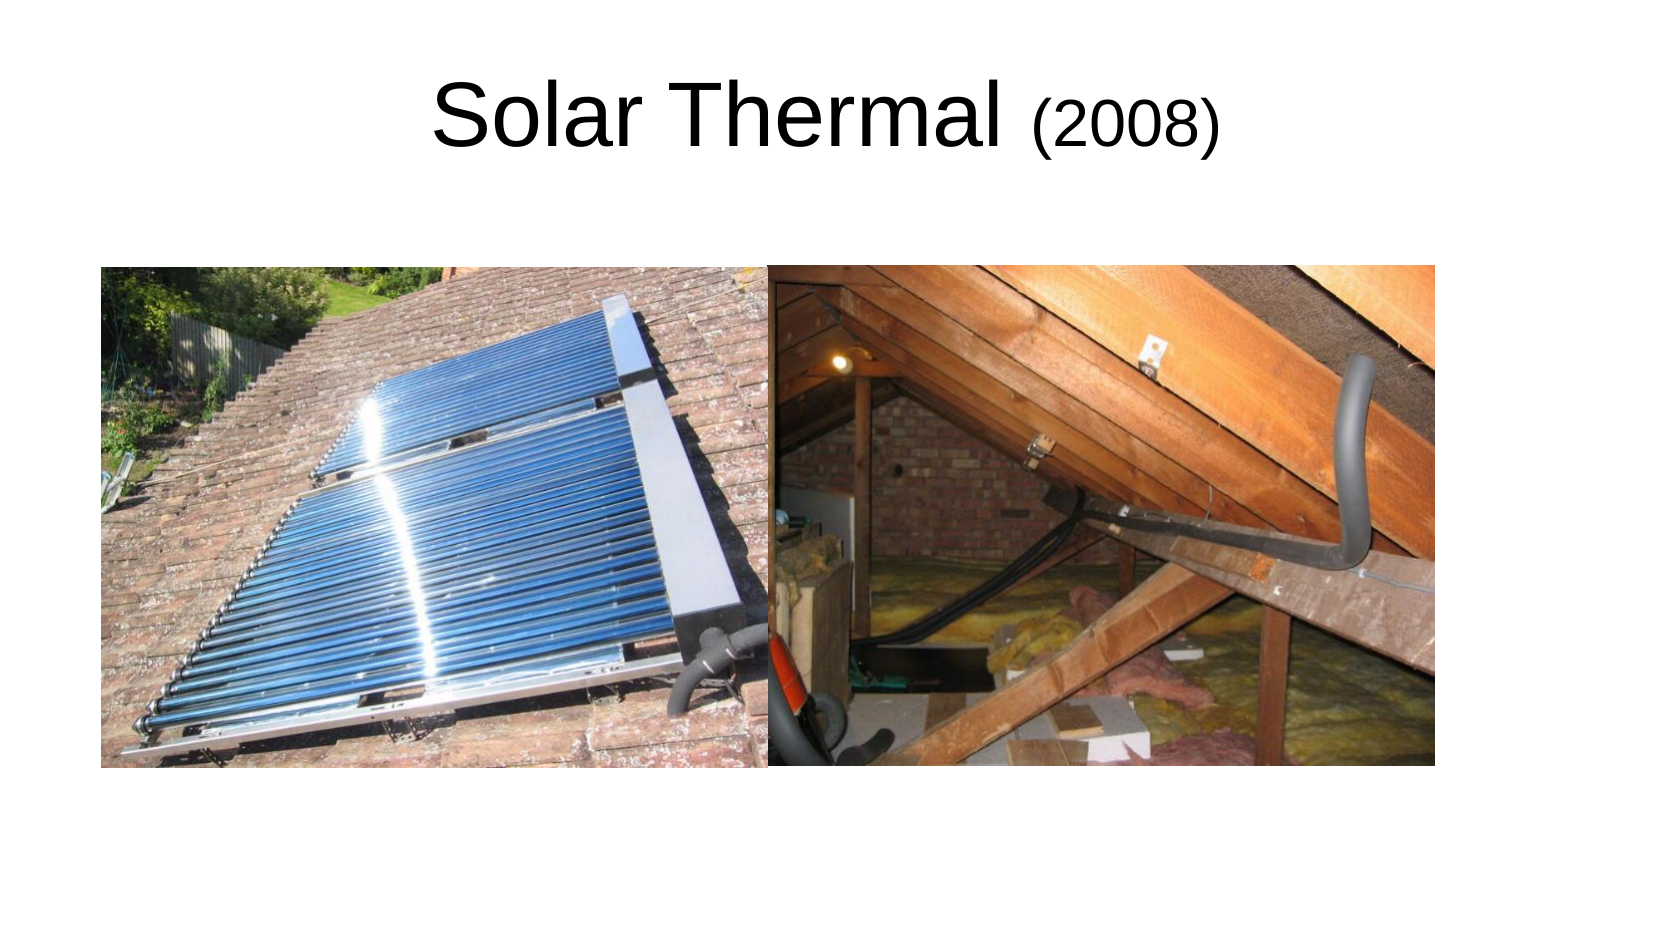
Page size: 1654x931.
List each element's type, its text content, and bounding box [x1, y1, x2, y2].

picture [101, 265, 1435, 768]
title Solar Thermal (2008) [82, 37, 1571, 193]
